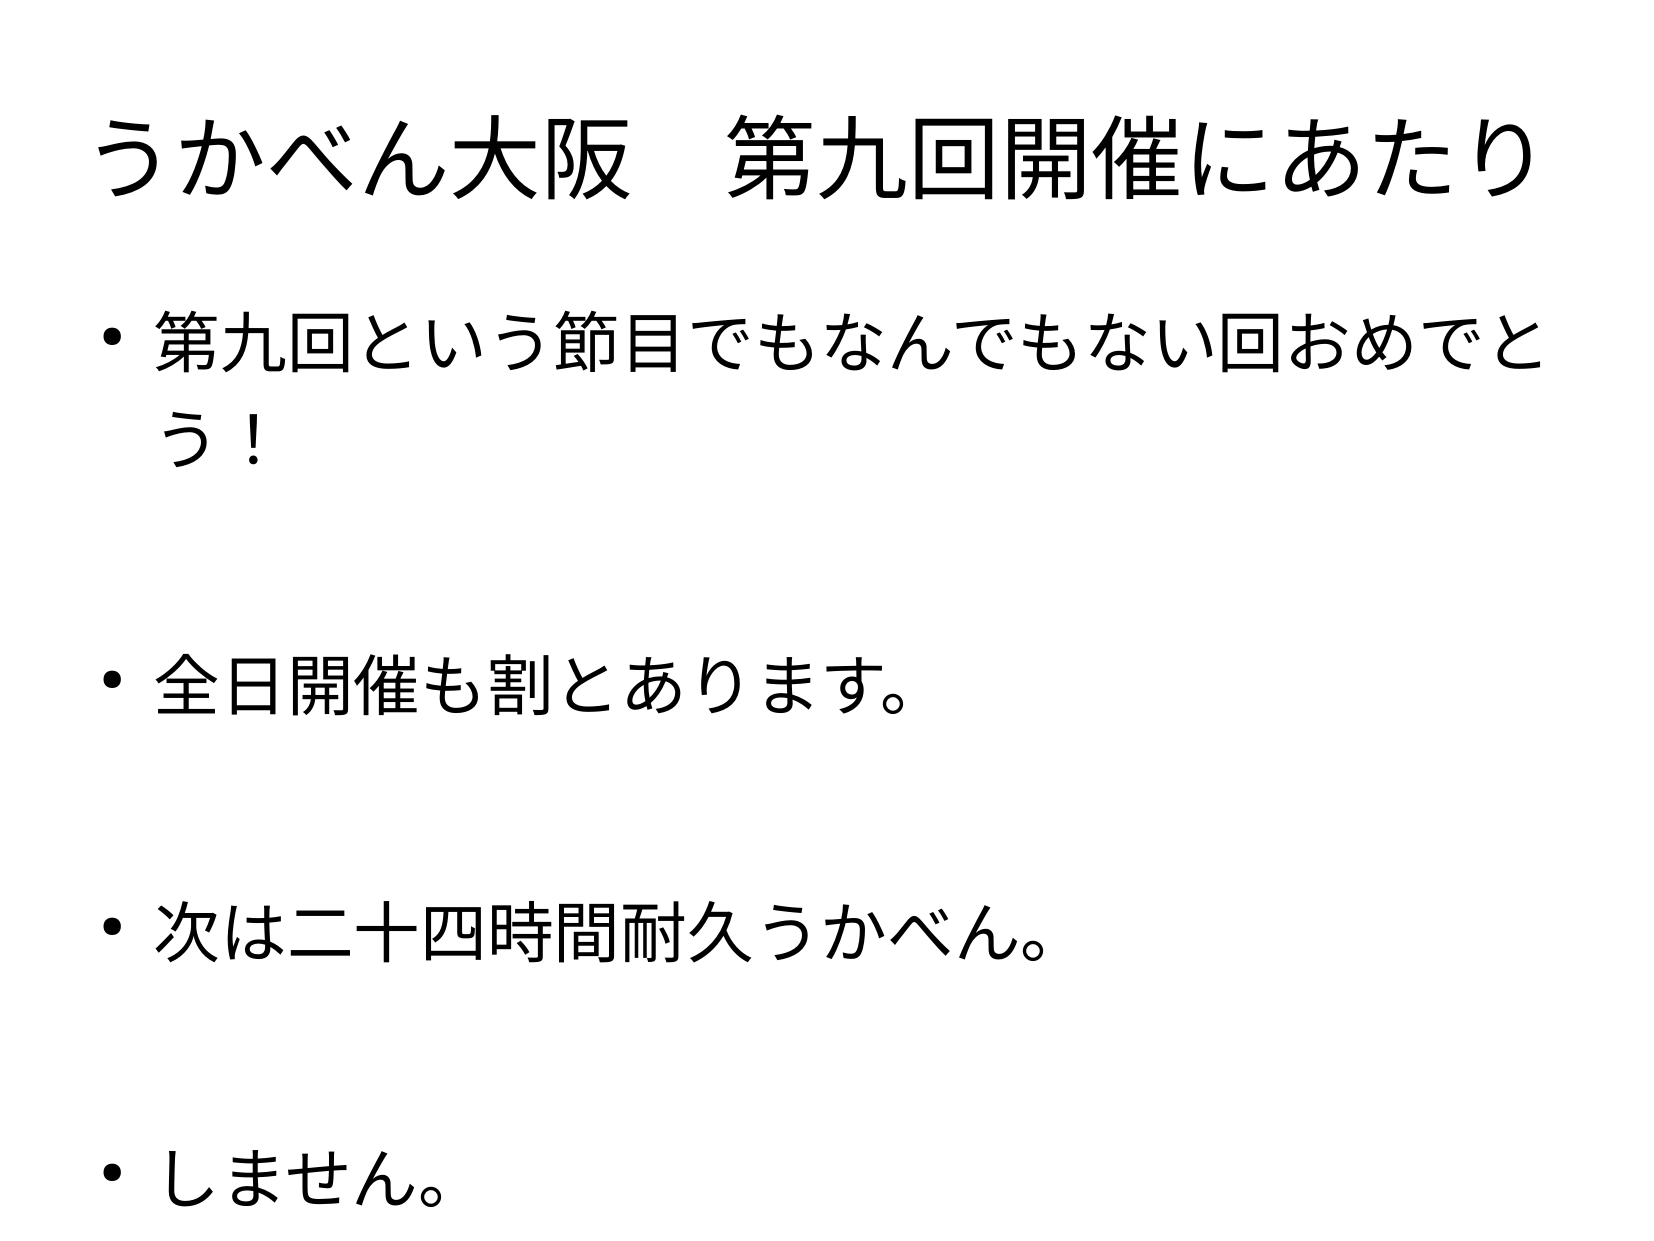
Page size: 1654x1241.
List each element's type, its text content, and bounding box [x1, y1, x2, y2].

list 第九回という節目でもなんでもない回おめでとう！ 全日開催も割とあります。 次は二十四時間耐久うかべん。 しません。 [82, 290, 1571, 1109]
title うかべん大阪 第九回開催にあたり [72, 49, 1562, 257]
